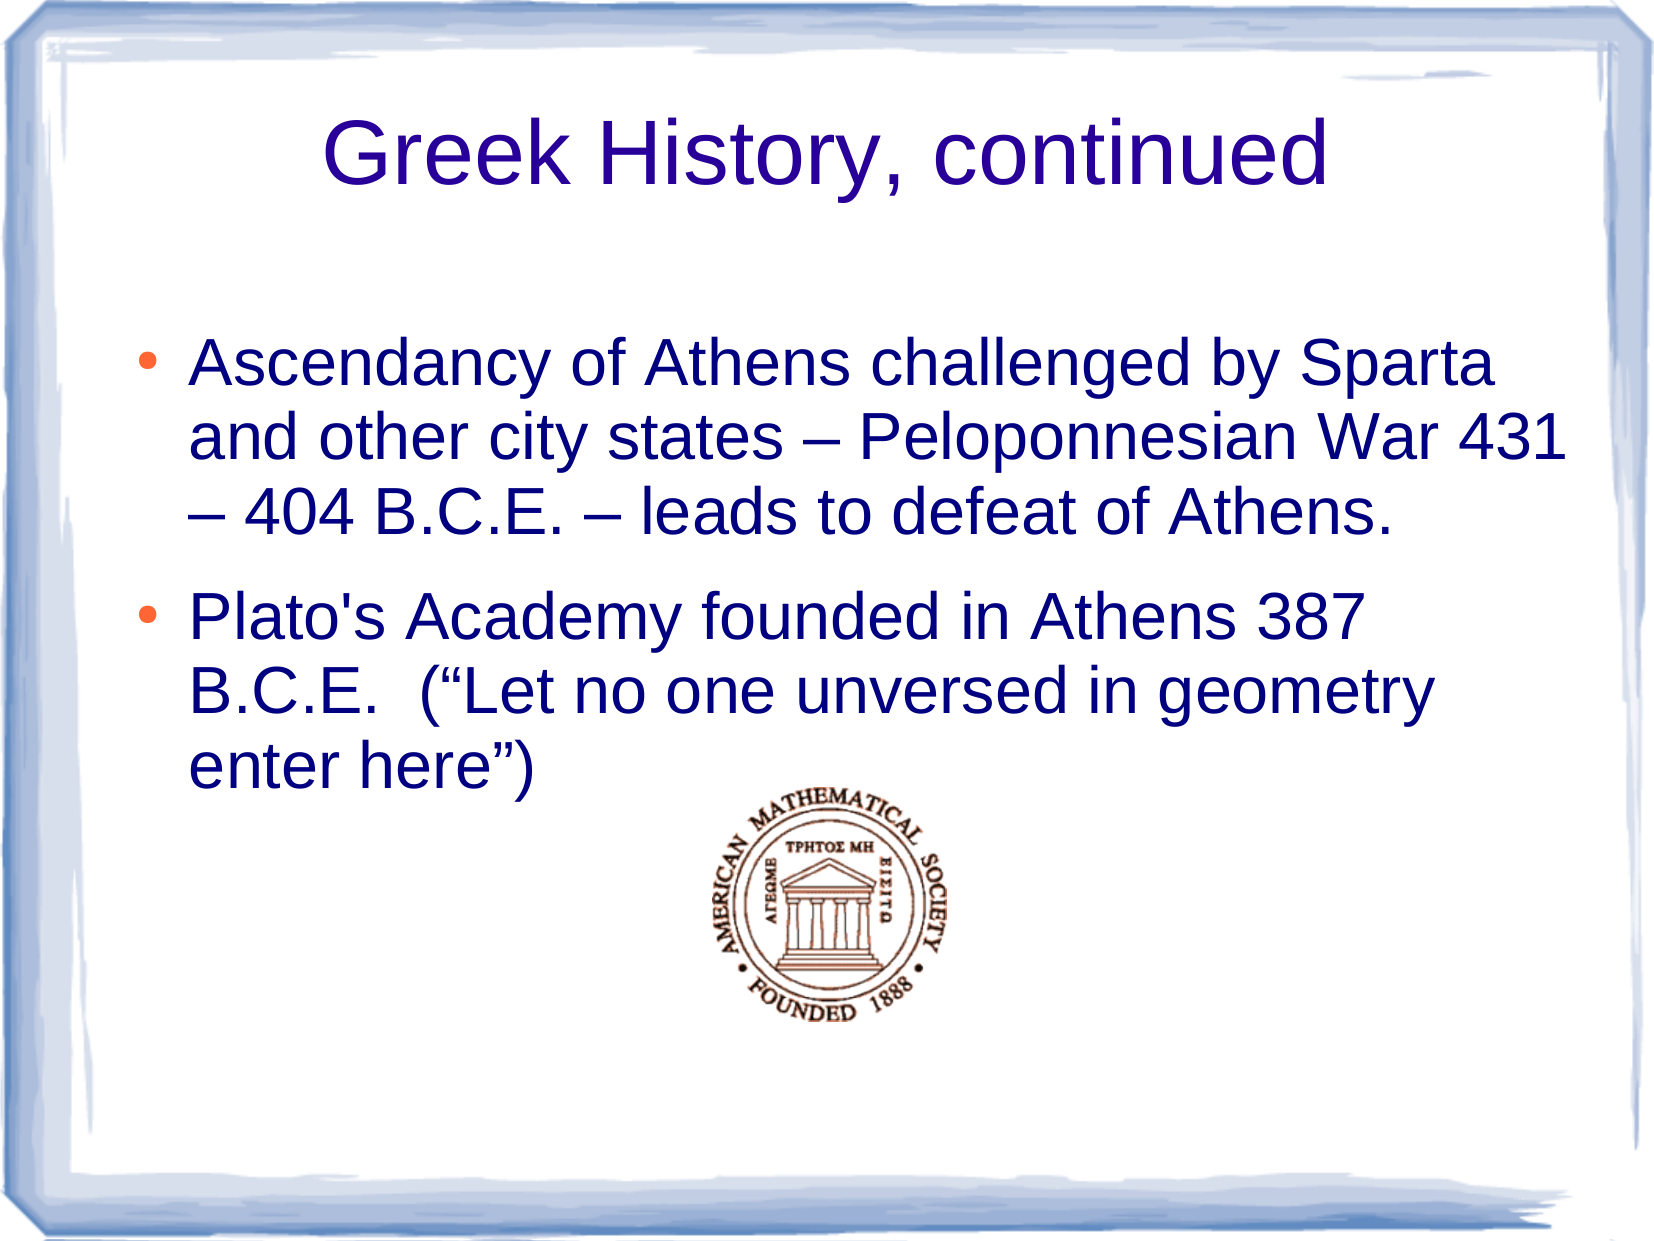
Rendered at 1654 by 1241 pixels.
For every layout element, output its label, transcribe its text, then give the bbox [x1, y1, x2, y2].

title Greek History, continued [82, 56, 1571, 250]
picture [0, 0, 1654, 1241]
list Ascendancy of Athens challenged by Sparta and other city states – Peloponnesian War 431 – 404 B.C.E. – leads to defeat of Athens. Plato's Academy founded in Athens 387 B.C.E. (“Let no one unversed in geometry enter here”) [118, 324, 1571, 990]
